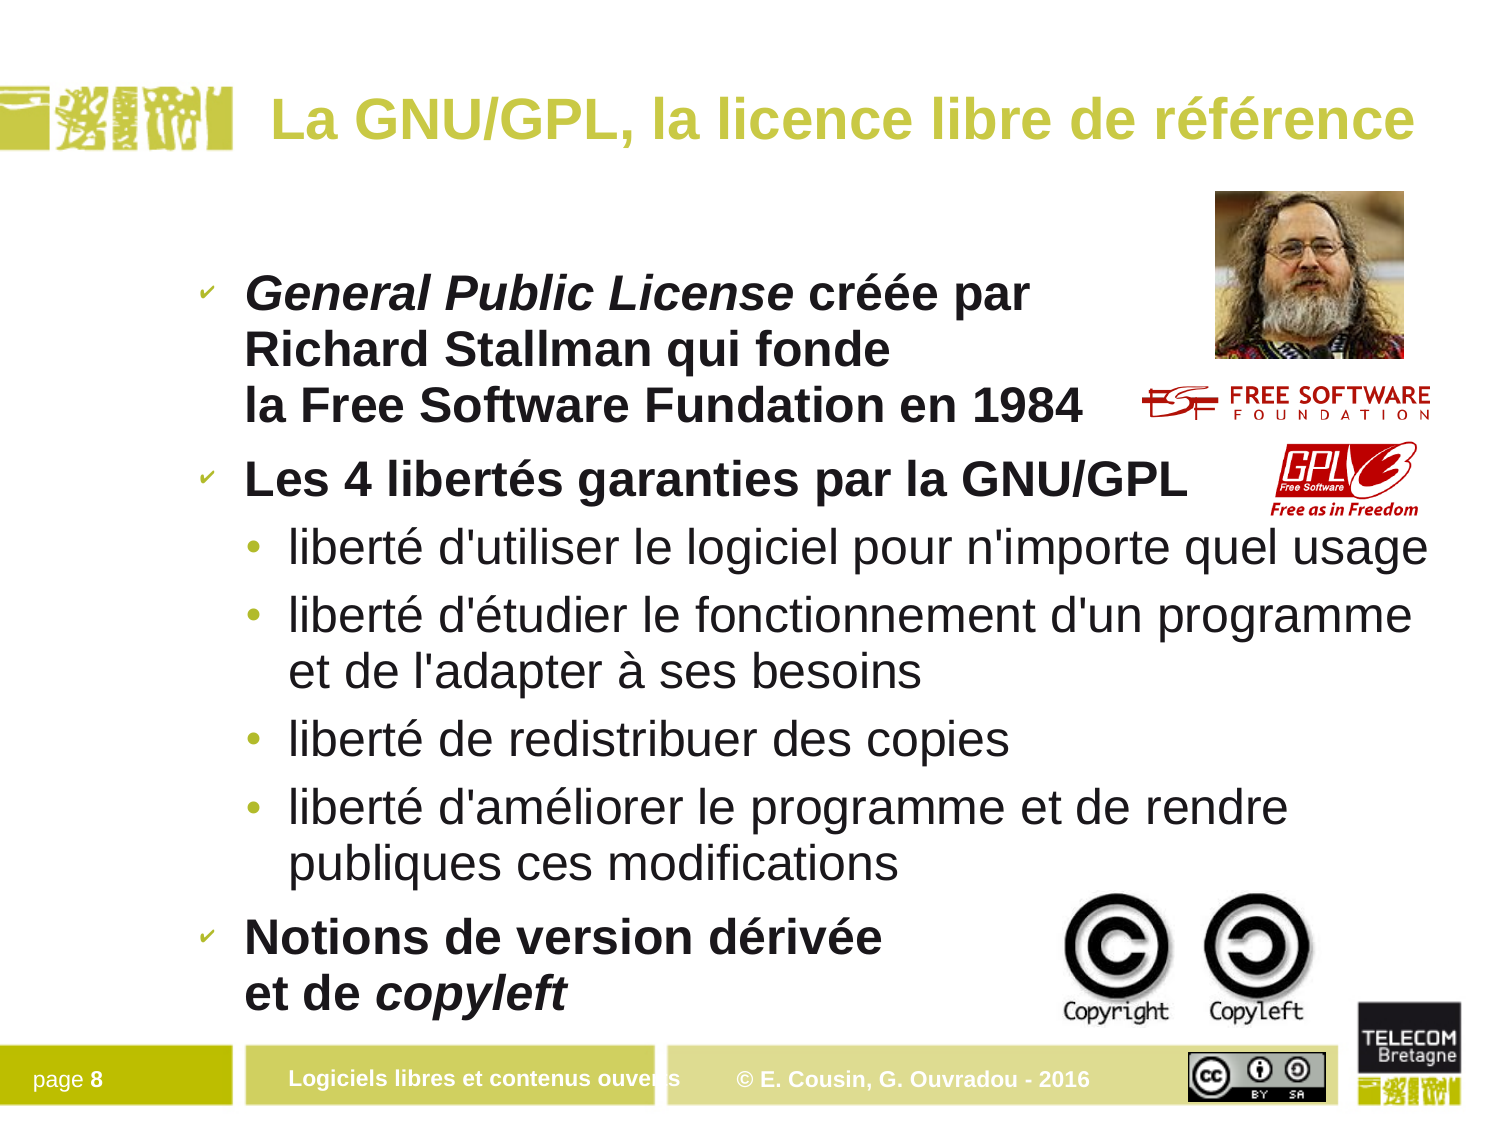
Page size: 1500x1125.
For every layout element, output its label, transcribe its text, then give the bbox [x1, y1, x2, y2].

list General Public License créée par Richard Stallman qui fonde la Free Software Fundation en 1984 Les 4 libertés garanties par la GNU/GPL liberté d'utiliser le logiciel pour n'importe quel usage liberté d'étudier le fonctionnement d'un programme et de l'adapter à ses besoins liberté de redistribuer des copies liberté d'améliorer le programme et de rendre publiques ces modifications Notions de version dérivée et de copyleft [200, 265, 1459, 1028]
picture [0, 0, 1500, 1125]
title La GNU/GPL, la licence libre de référence [270, 56, 1459, 183]
